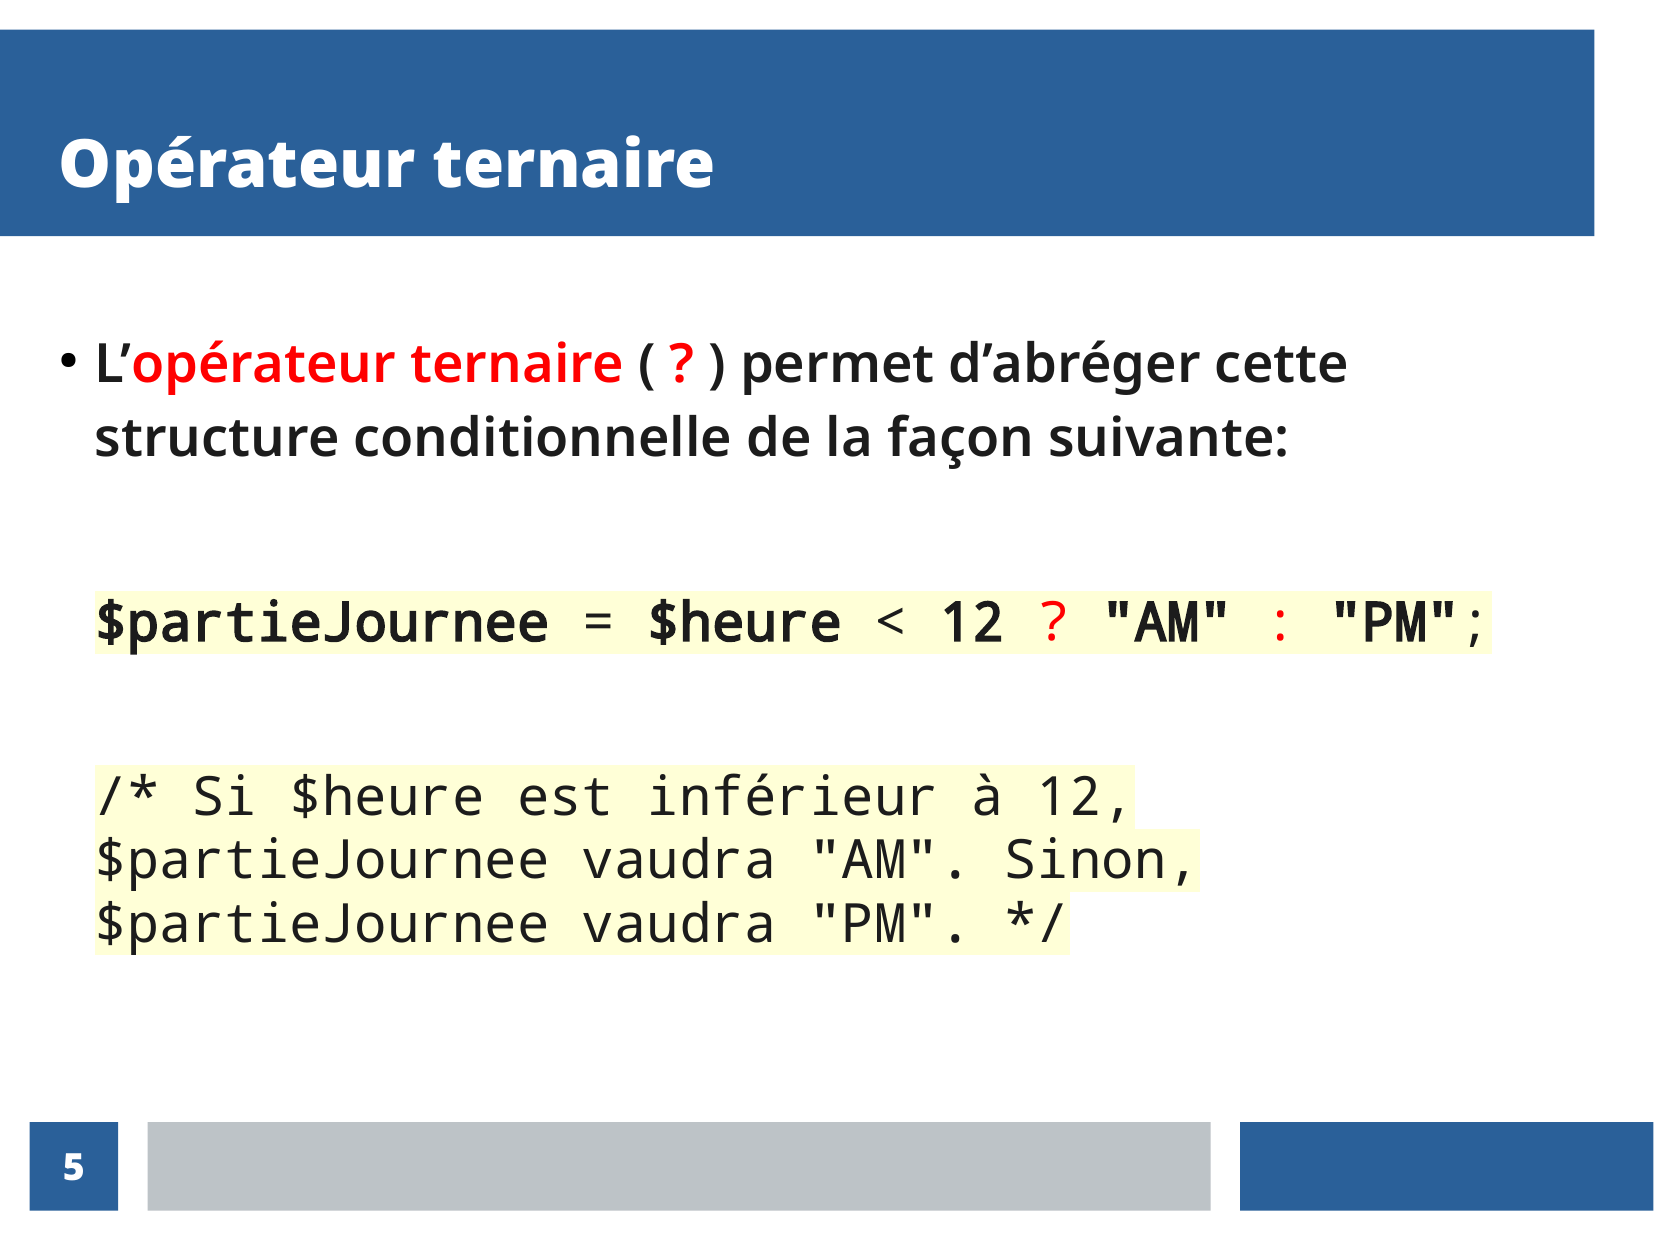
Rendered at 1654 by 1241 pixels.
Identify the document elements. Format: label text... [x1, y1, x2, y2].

list $partieJournee = $heure < 12 ? "AM" : "PM"; /* Si $heure est inférieur à 12, $partieJournee vaudra "AM". Sinon, $partieJournee vaudra "PM". */ [94, 590, 1571, 1087]
list L’opérateur ternaire ( ? ) permet d’abréger cette structure conditionnelle de la façon suivante: [59, 324, 1565, 532]
title Opérateur ternaire [59, 59, 1595, 207]
